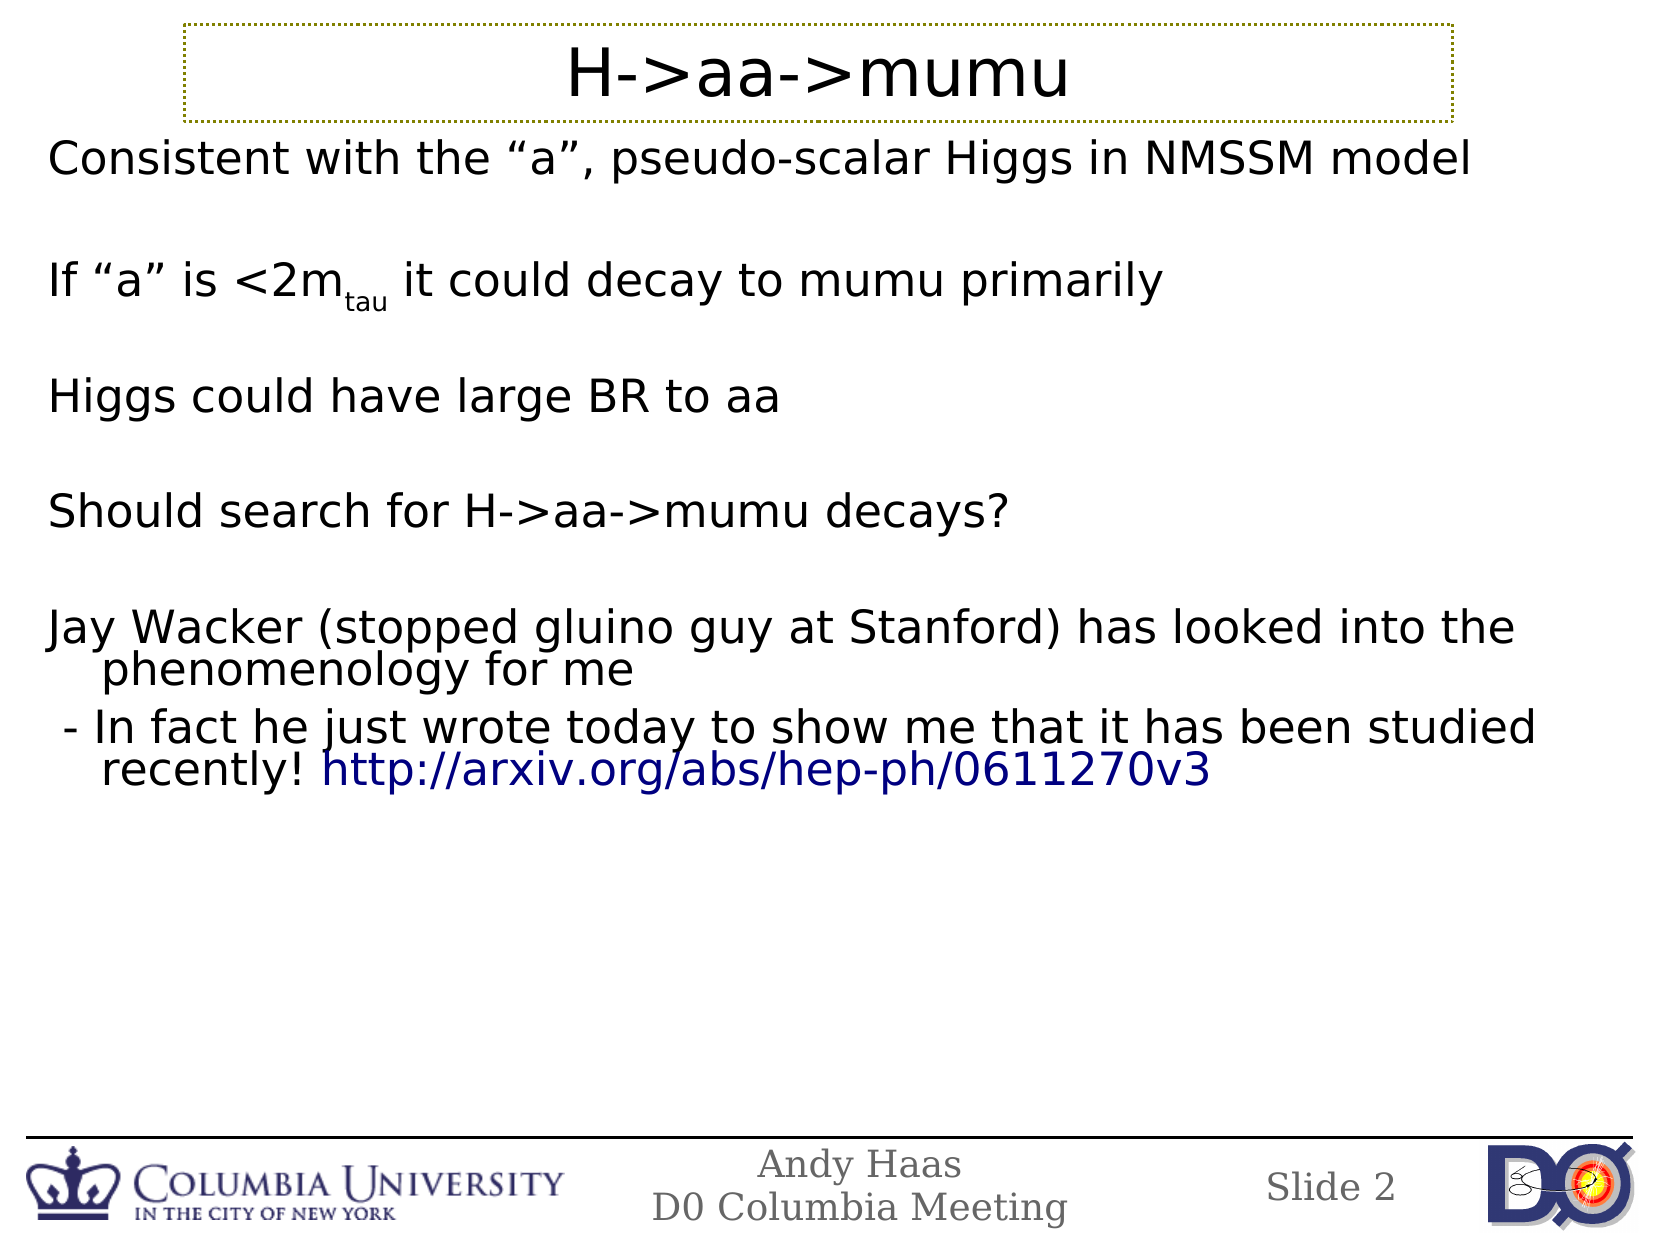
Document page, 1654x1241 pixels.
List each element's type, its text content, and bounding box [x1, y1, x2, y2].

picture [26, 1146, 565, 1220]
picture [1479, 1140, 1639, 1233]
list Consistent with the “a”, pseudo-scalar Higgs in NMSSM model If “a” is <2mtau it could decay to mumu primarily Higgs could have large BR to aa Should search for H->aa->mumu decays? Jay Wacker (stopped gluino guy at Stanford) has looked into the phenomenology for me - In fact he just wrote today to show me that it has been studied recently! http://arxiv.org/abs/hep-ph/0611270v3 [30, 140, 1600, 1125]
title H->aa->mumu [184, 24, 1453, 122]
